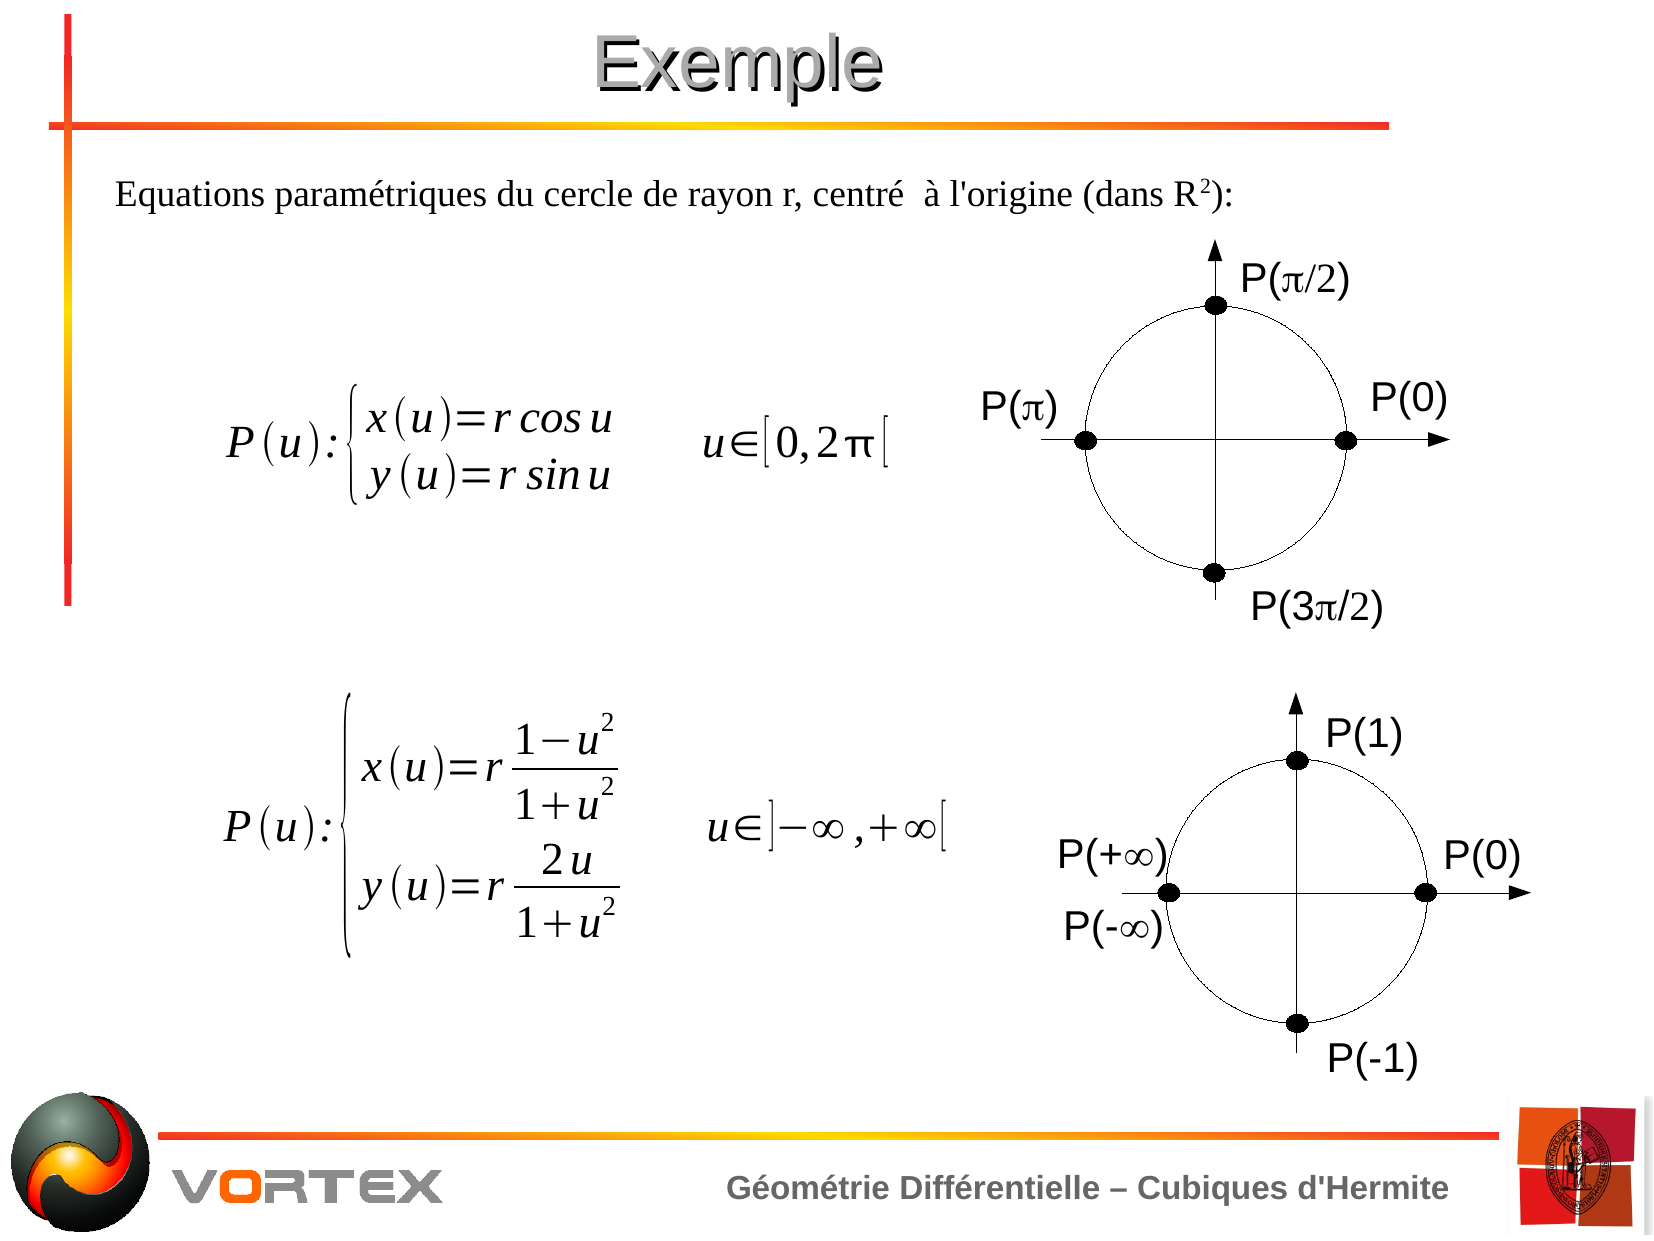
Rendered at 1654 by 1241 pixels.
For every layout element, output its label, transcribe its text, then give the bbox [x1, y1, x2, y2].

picture [1505, 1096, 1653, 1235]
text_box P(+) [1042, 823, 1201, 948]
list Equations paramétriques du cercle de rayon r, centré à l'origine (dans R2): [97, 172, 1586, 1093]
text_box P(0) [1428, 824, 1549, 893]
text_box P(0) [1355, 366, 1476, 434]
text_box P(-) [1048, 895, 1201, 1020]
text_box [1286, 1014, 1309, 1033]
title Exemple [82, 4, 1392, 120]
text_box [1414, 883, 1437, 902]
text_box [1334, 431, 1357, 450]
text_box [1074, 431, 1097, 450]
text_box P() [965, 375, 1108, 452]
text_box [1286, 751, 1309, 770]
text_box P(/2) [1225, 247, 1423, 372]
text_box [1203, 563, 1226, 583]
text_box P(1) [1310, 702, 1431, 771]
picture [11, 1092, 443, 1232]
text_box P(-1) [1311, 1027, 1463, 1146]
text_box P(3/2) [1235, 575, 1426, 705]
text_box [1204, 295, 1227, 315]
chart [215, 381, 896, 507]
chart [207, 639, 954, 961]
